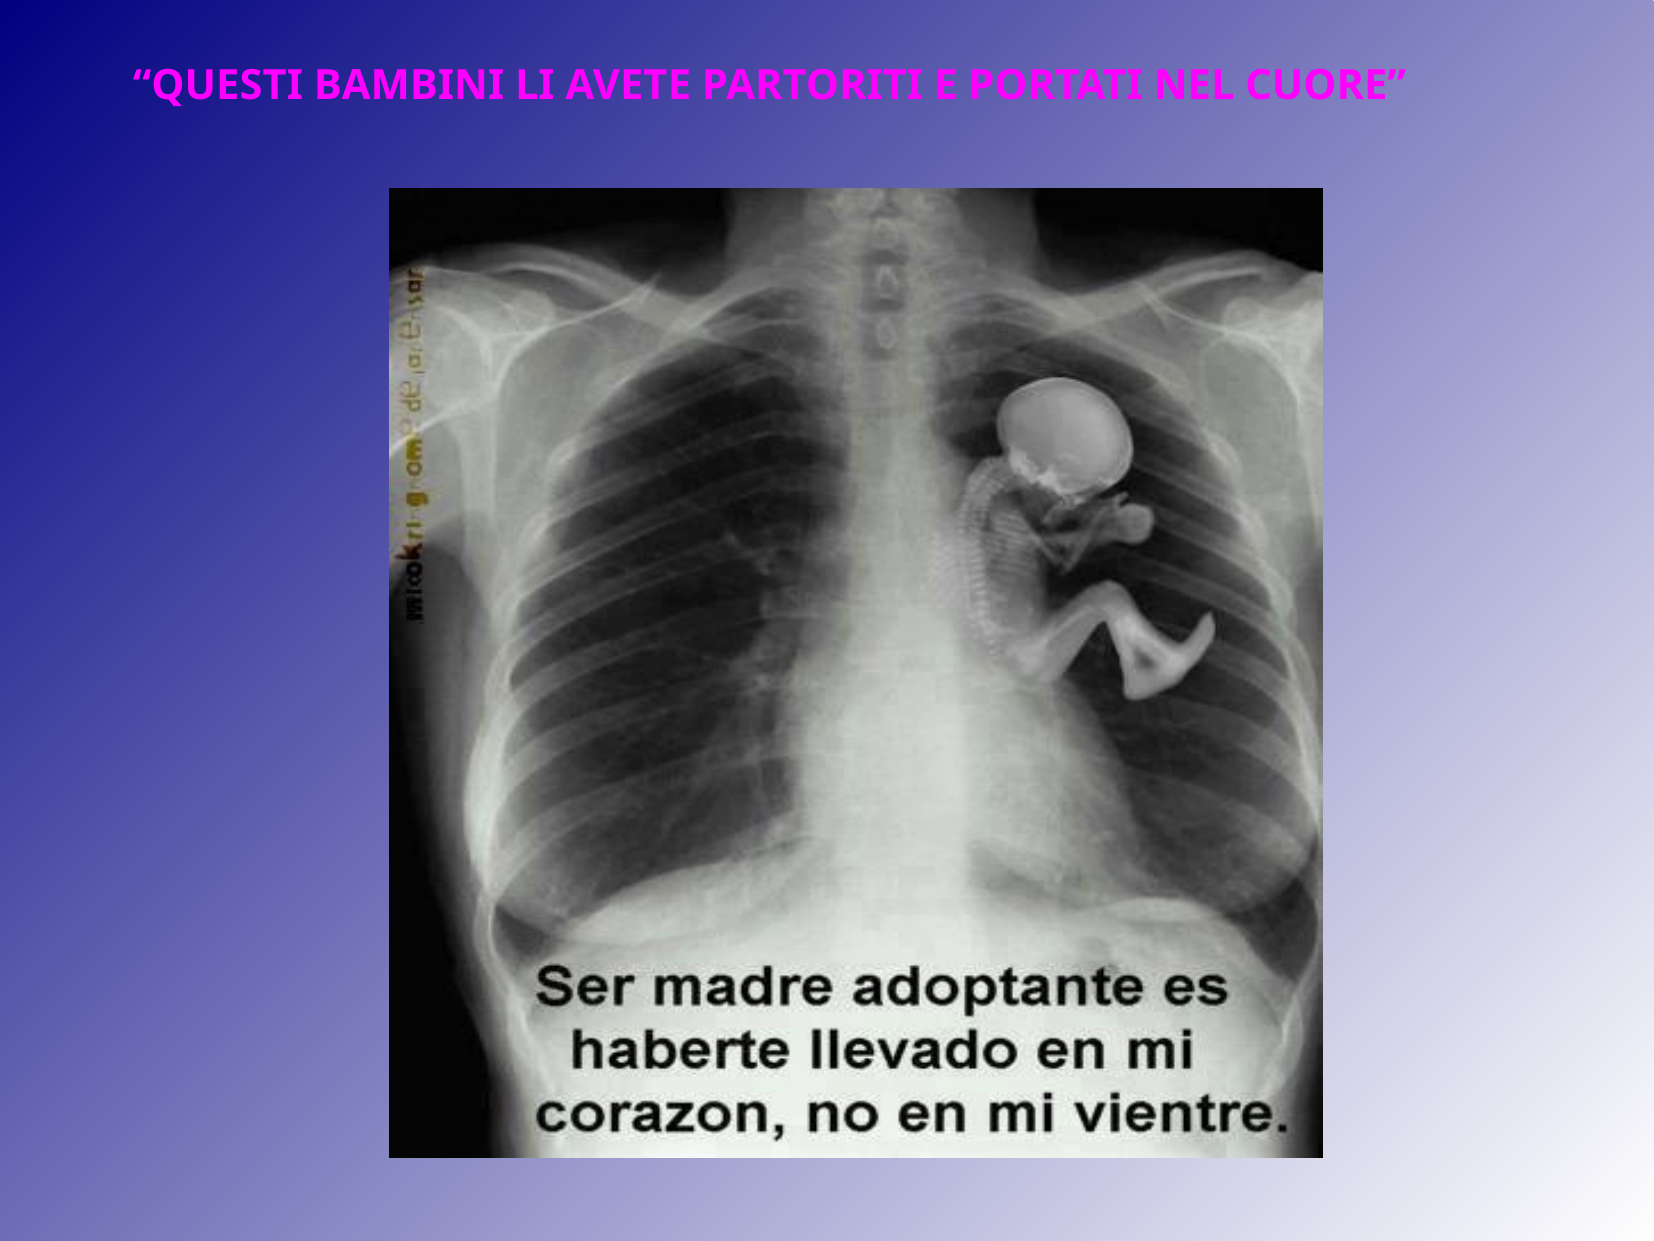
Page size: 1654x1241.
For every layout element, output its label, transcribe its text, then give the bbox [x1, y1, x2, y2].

text_box “QUESTI BAMBINI LI AVETE PARTORITI E PORTATI NEL CUORE” [118, 47, 1619, 121]
picture [389, 188, 1323, 1158]
